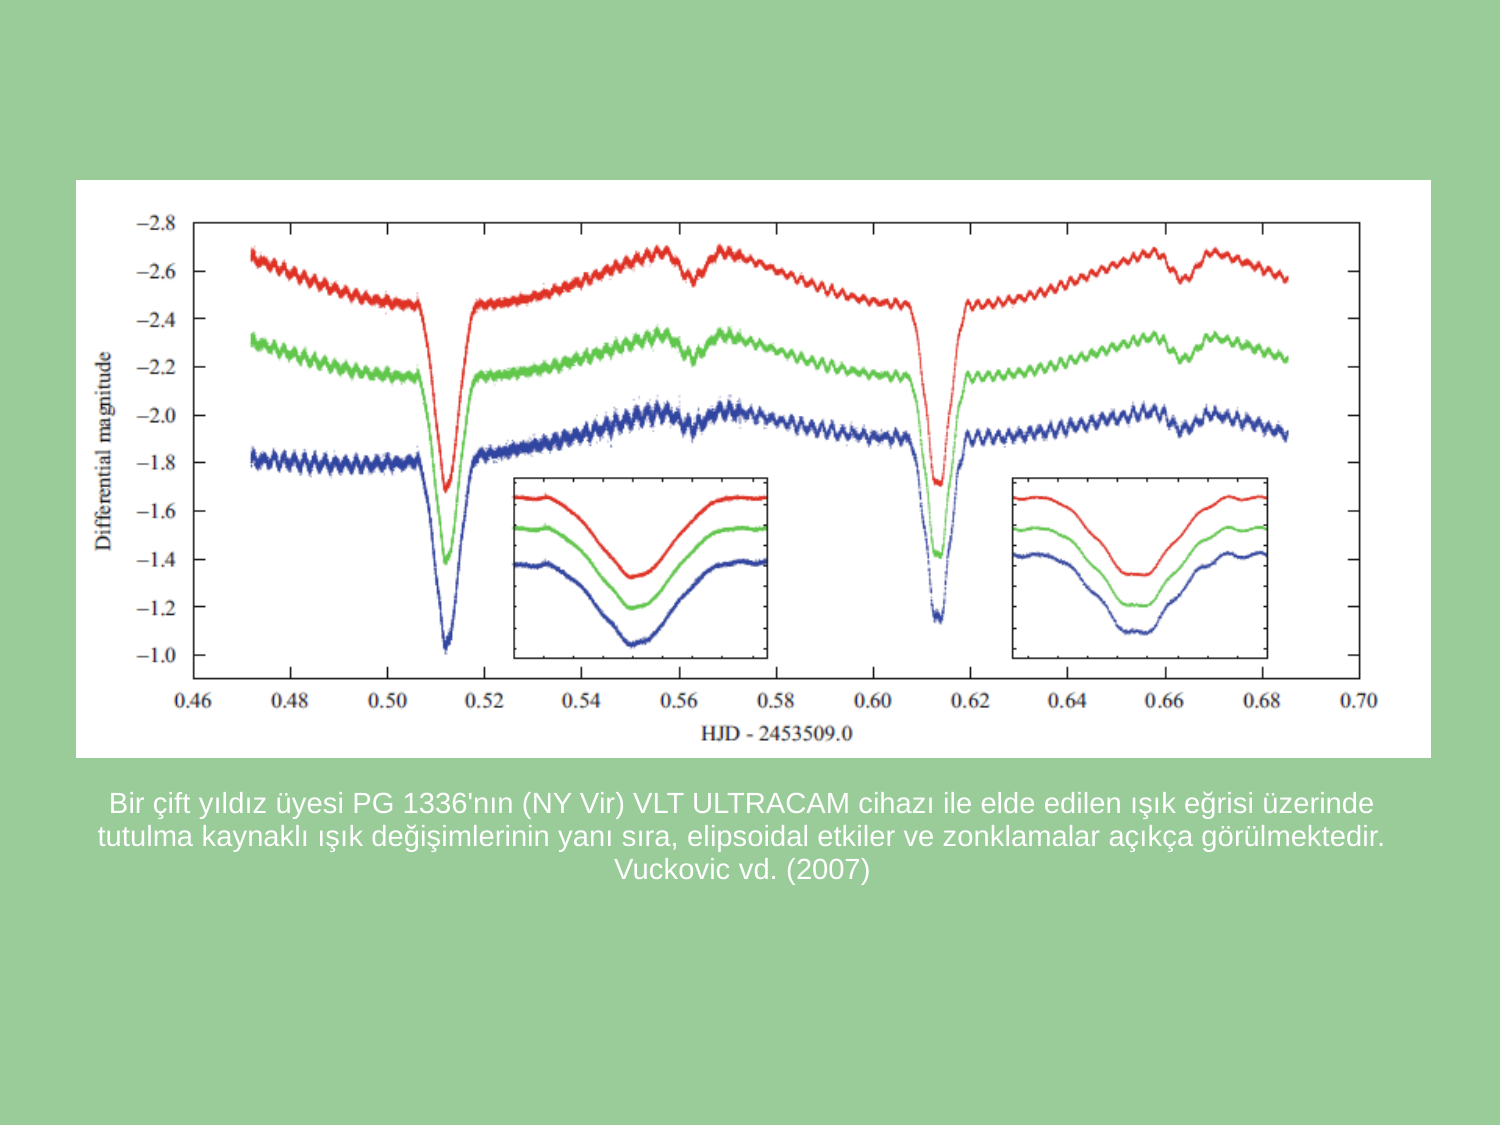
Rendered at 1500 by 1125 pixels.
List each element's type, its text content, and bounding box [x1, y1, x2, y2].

picture [76, 180, 1431, 758]
text_box Bir çift yıldız üyesi PG 1336'nın (NY Vir) VLT ULTRACAM cihazı ile elde edilen ışık eğrisi üzerinde tutulma kaynaklı ışık değişimlerinin yanı sıra, elipsoidal etkiler ve zonklamalar açıkça görülmektedir. Vuckovic vd. (2007) [75, 780, 1411, 894]
